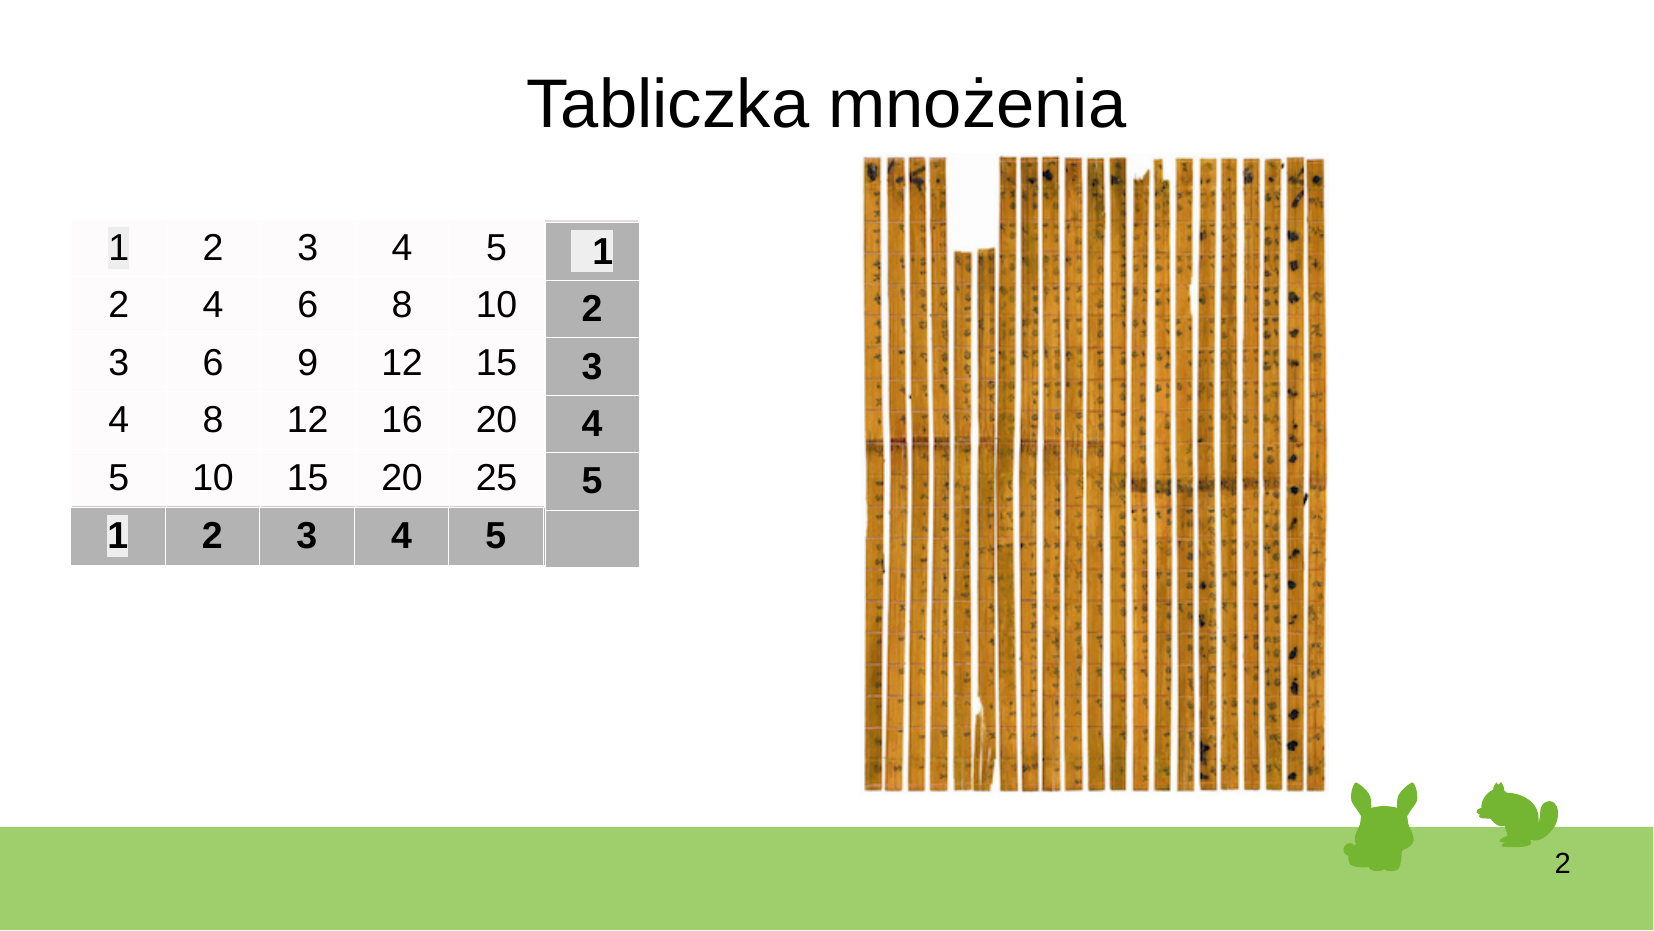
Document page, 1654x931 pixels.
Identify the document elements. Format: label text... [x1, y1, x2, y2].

table_cell 16 [356, 392, 449, 449]
table_header 1 [546, 223, 639, 280]
table_cell 2 [72, 277, 166, 334]
table_header 5 [449, 508, 543, 565]
table_cell 8 [356, 277, 449, 334]
table_cell 4 [546, 396, 639, 452]
table_cell 4 [167, 277, 260, 334]
table_cell 8 [167, 392, 260, 449]
table_header 3 [260, 508, 354, 565]
picture [860, 153, 1329, 798]
table_header 3 [261, 220, 355, 276]
table_cell 15 [450, 335, 544, 391]
table_cell 20 [356, 450, 449, 506]
table_cell 3 [72, 335, 166, 391]
table_cell 9 [261, 335, 355, 391]
table_header 2 [166, 508, 259, 565]
table_header 2 [167, 220, 260, 276]
table_cell 15 [261, 450, 355, 506]
table_header 4 [355, 508, 448, 565]
table_cell 25 [450, 450, 544, 506]
table_header 4 [356, 220, 449, 276]
table_cell [546, 511, 639, 567]
table_cell 4 [72, 392, 166, 449]
table_cell 3 [546, 338, 639, 395]
table_cell 6 [261, 277, 355, 334]
table_cell 10 [167, 450, 260, 506]
table_cell 12 [356, 335, 449, 391]
table_cell 5 [546, 453, 639, 510]
table_header 5 [450, 220, 544, 276]
table_cell 20 [450, 392, 544, 449]
table_cell 12 [261, 392, 355, 449]
table_cell 2 [546, 281, 639, 337]
table_header 1 [71, 508, 165, 565]
table_header 1 [72, 220, 166, 276]
table_cell 10 [450, 277, 544, 334]
table_cell 6 [167, 335, 260, 391]
title Tabliczka mnożenia [88, 29, 1565, 178]
table_cell 5 [72, 450, 166, 506]
